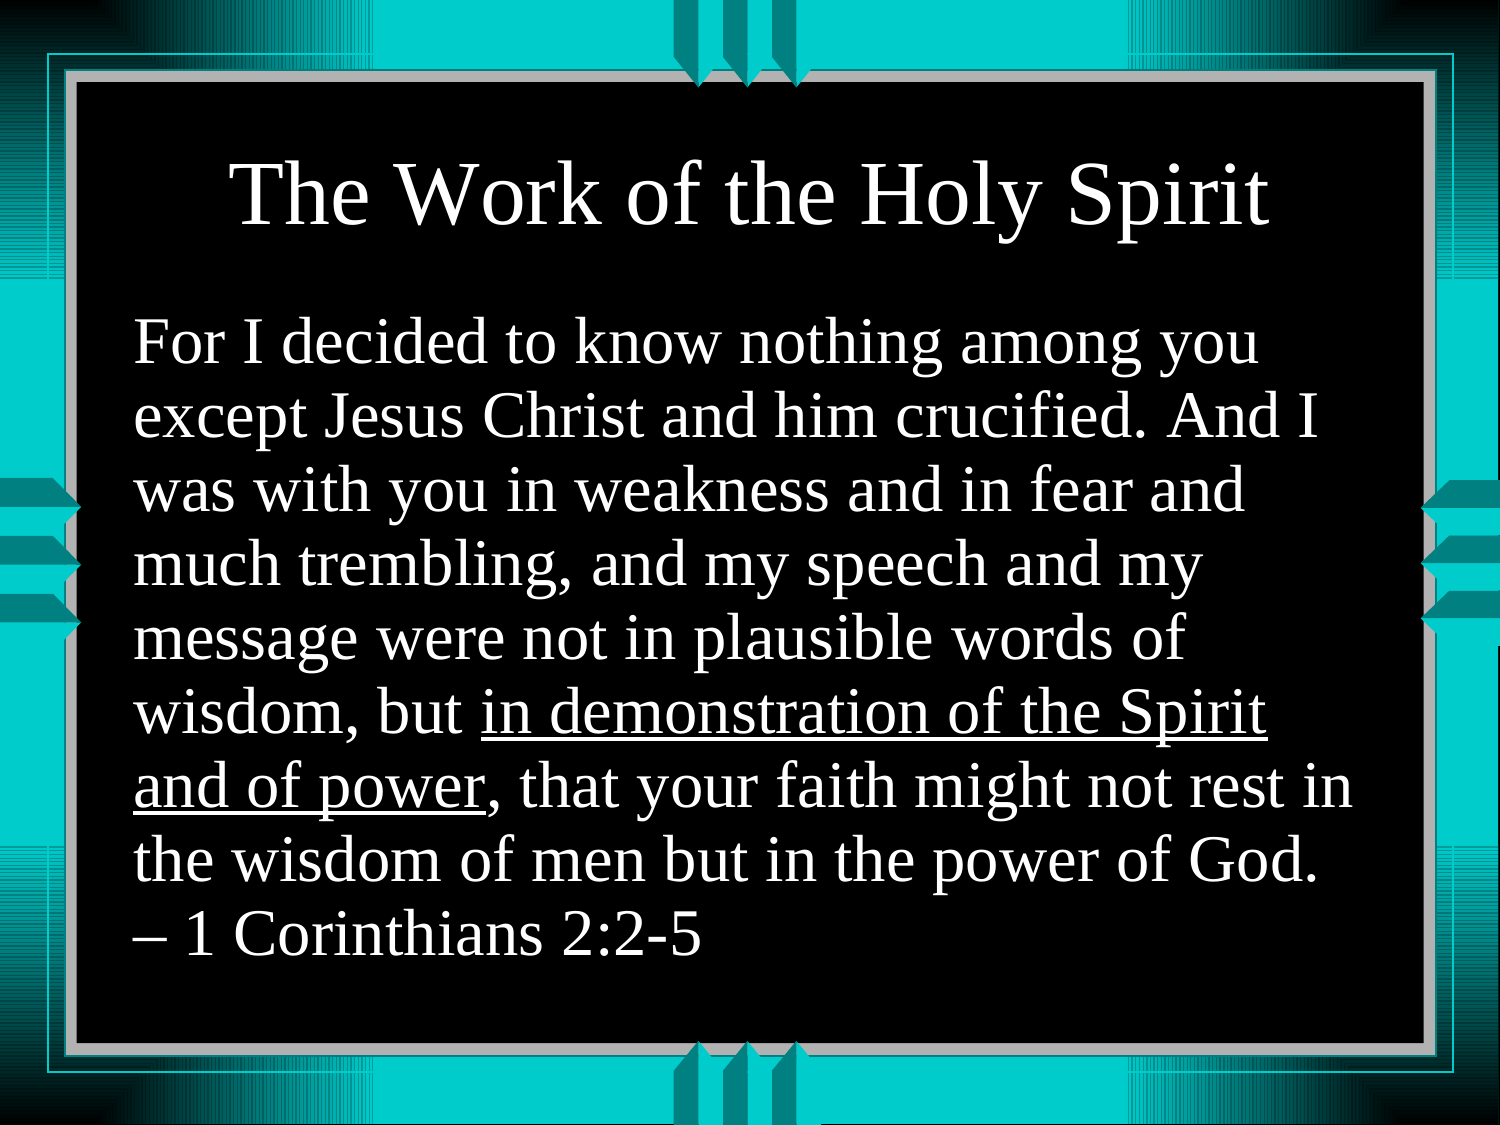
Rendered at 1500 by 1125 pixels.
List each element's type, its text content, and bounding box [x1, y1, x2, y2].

title The Work of the Holy Spirit [112, 99, 1388, 288]
text_box For I decided to know nothing among you except Jesus Christ and him crucified. And I was with you in weakness and in fear and much trembling, and my speech and my message were not in plausible words of wisdom, but in demonstration of the Spirit and of power, that your faith might not rest in the wisdom of men but in the power of God. – 1 Corinthians 2:2-5 [118, 296, 1394, 978]
